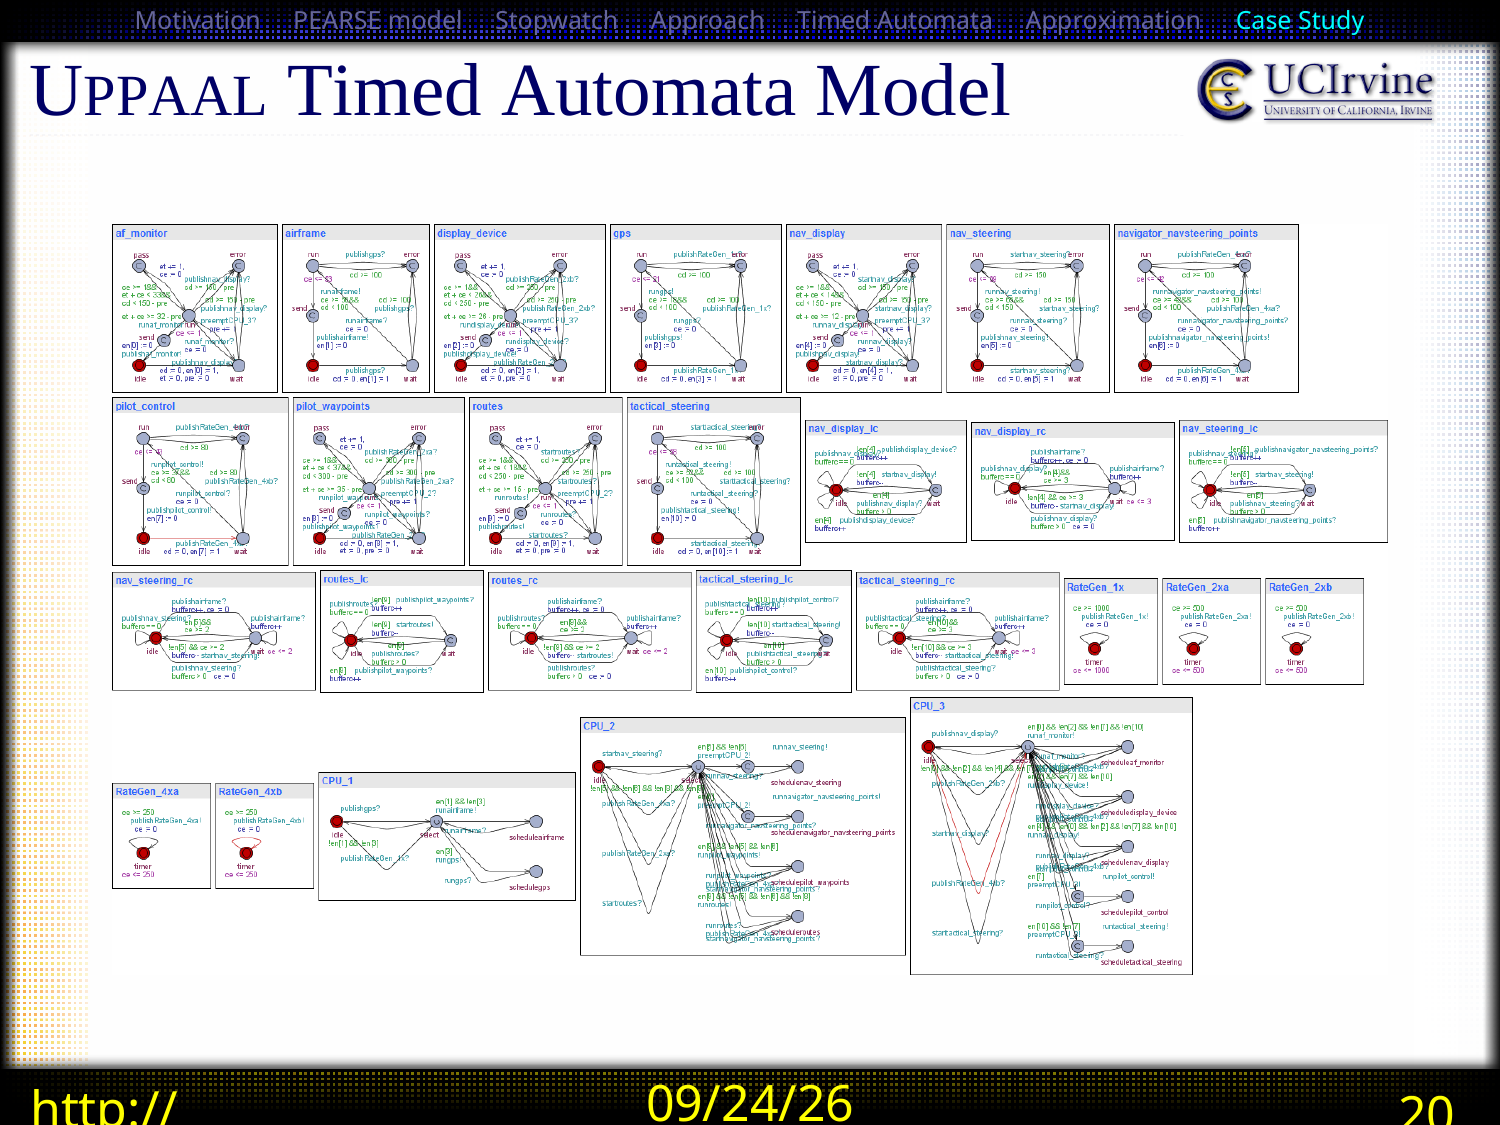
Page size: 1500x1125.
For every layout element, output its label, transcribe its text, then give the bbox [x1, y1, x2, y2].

picture [105, 1103, 119, 1124]
picture [39, 1103, 53, 1125]
text_box Motivation PEARSE model Stopwatch Approach Timed Automata Approximation Case Study [14, 4, 1485, 35]
title UPPAAL Timed Automata Model [15, 35, 1186, 145]
picture [1433, 1100, 1448, 1125]
picture [0, 0, 1500, 1125]
